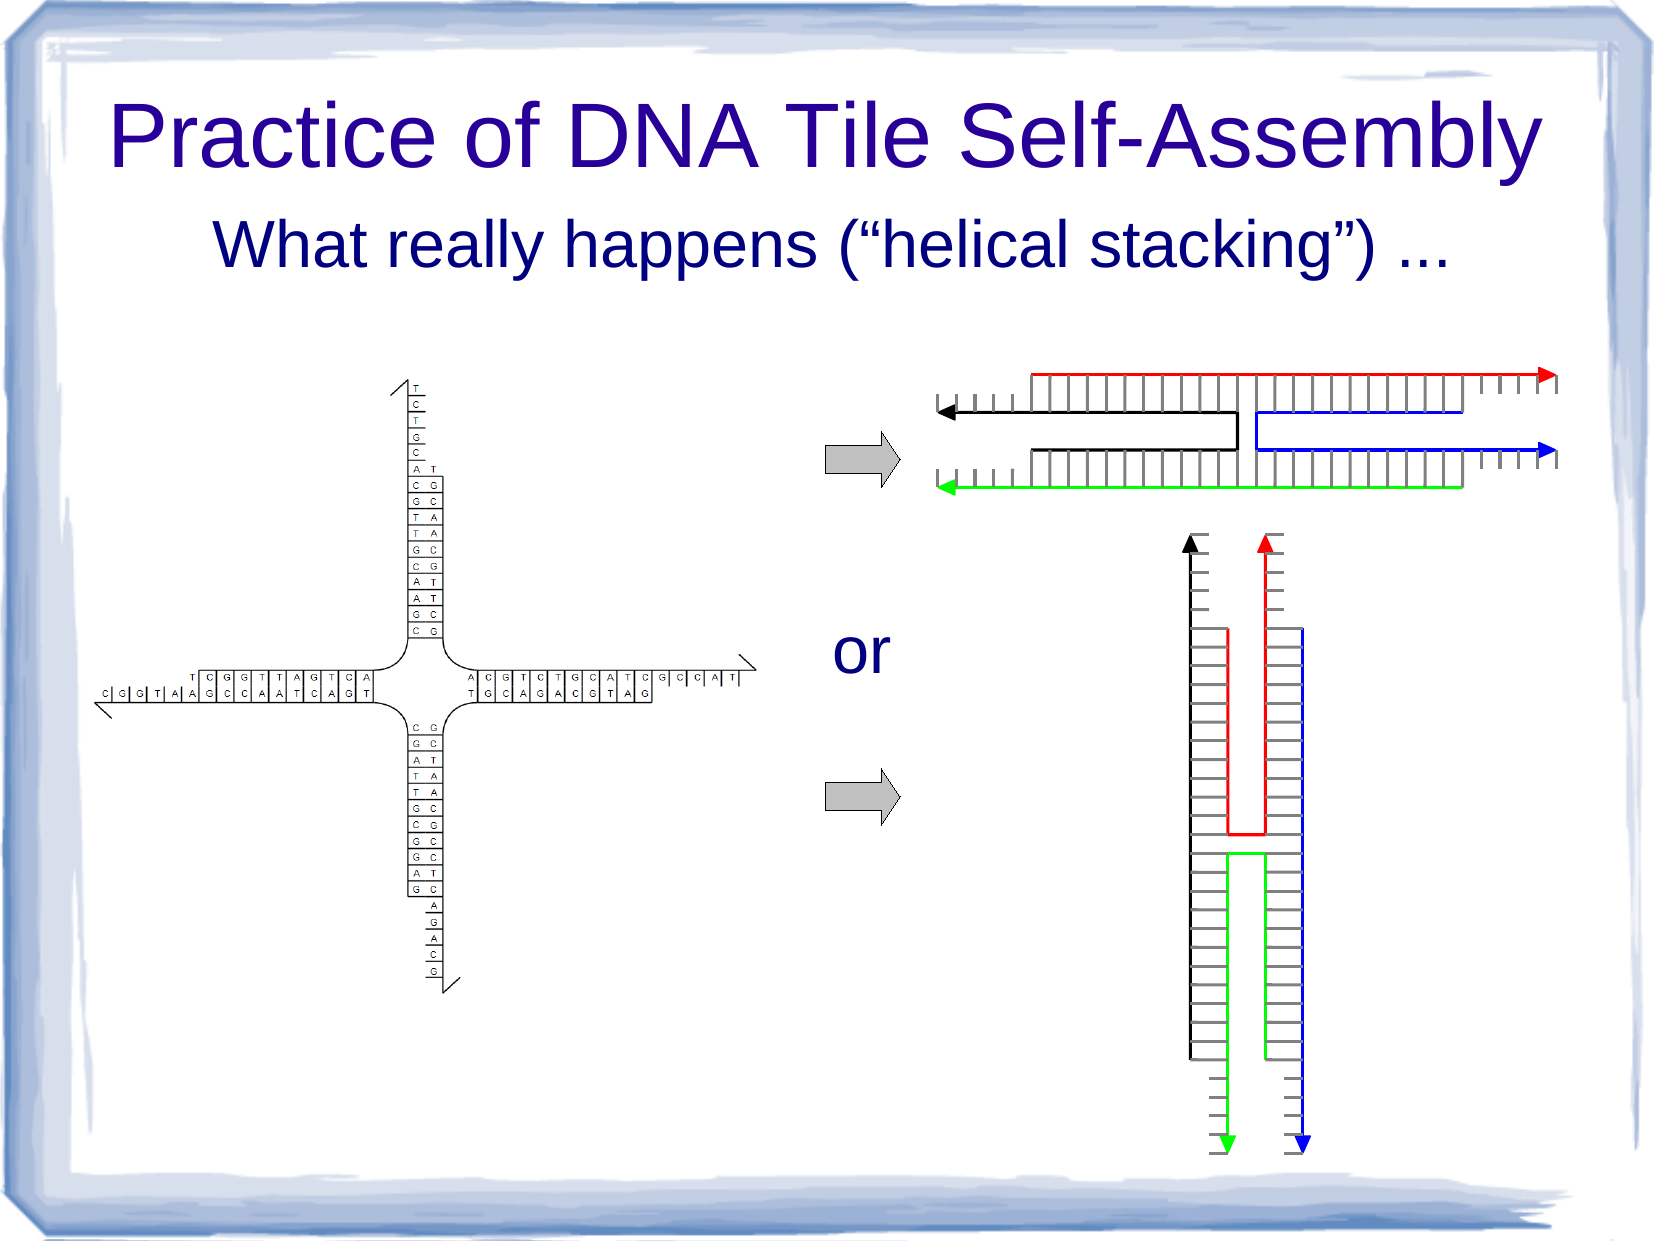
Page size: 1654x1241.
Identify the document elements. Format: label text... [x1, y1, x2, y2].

text_box [825, 431, 901, 488]
title Practice of DNA Tile Self-Assembly [82, 31, 1571, 239]
list What really happens (“helical stacking”) ... [94, 206, 1571, 325]
list or [806, 613, 919, 732]
text_box [825, 768, 901, 826]
picture [0, 0, 1654, 1241]
